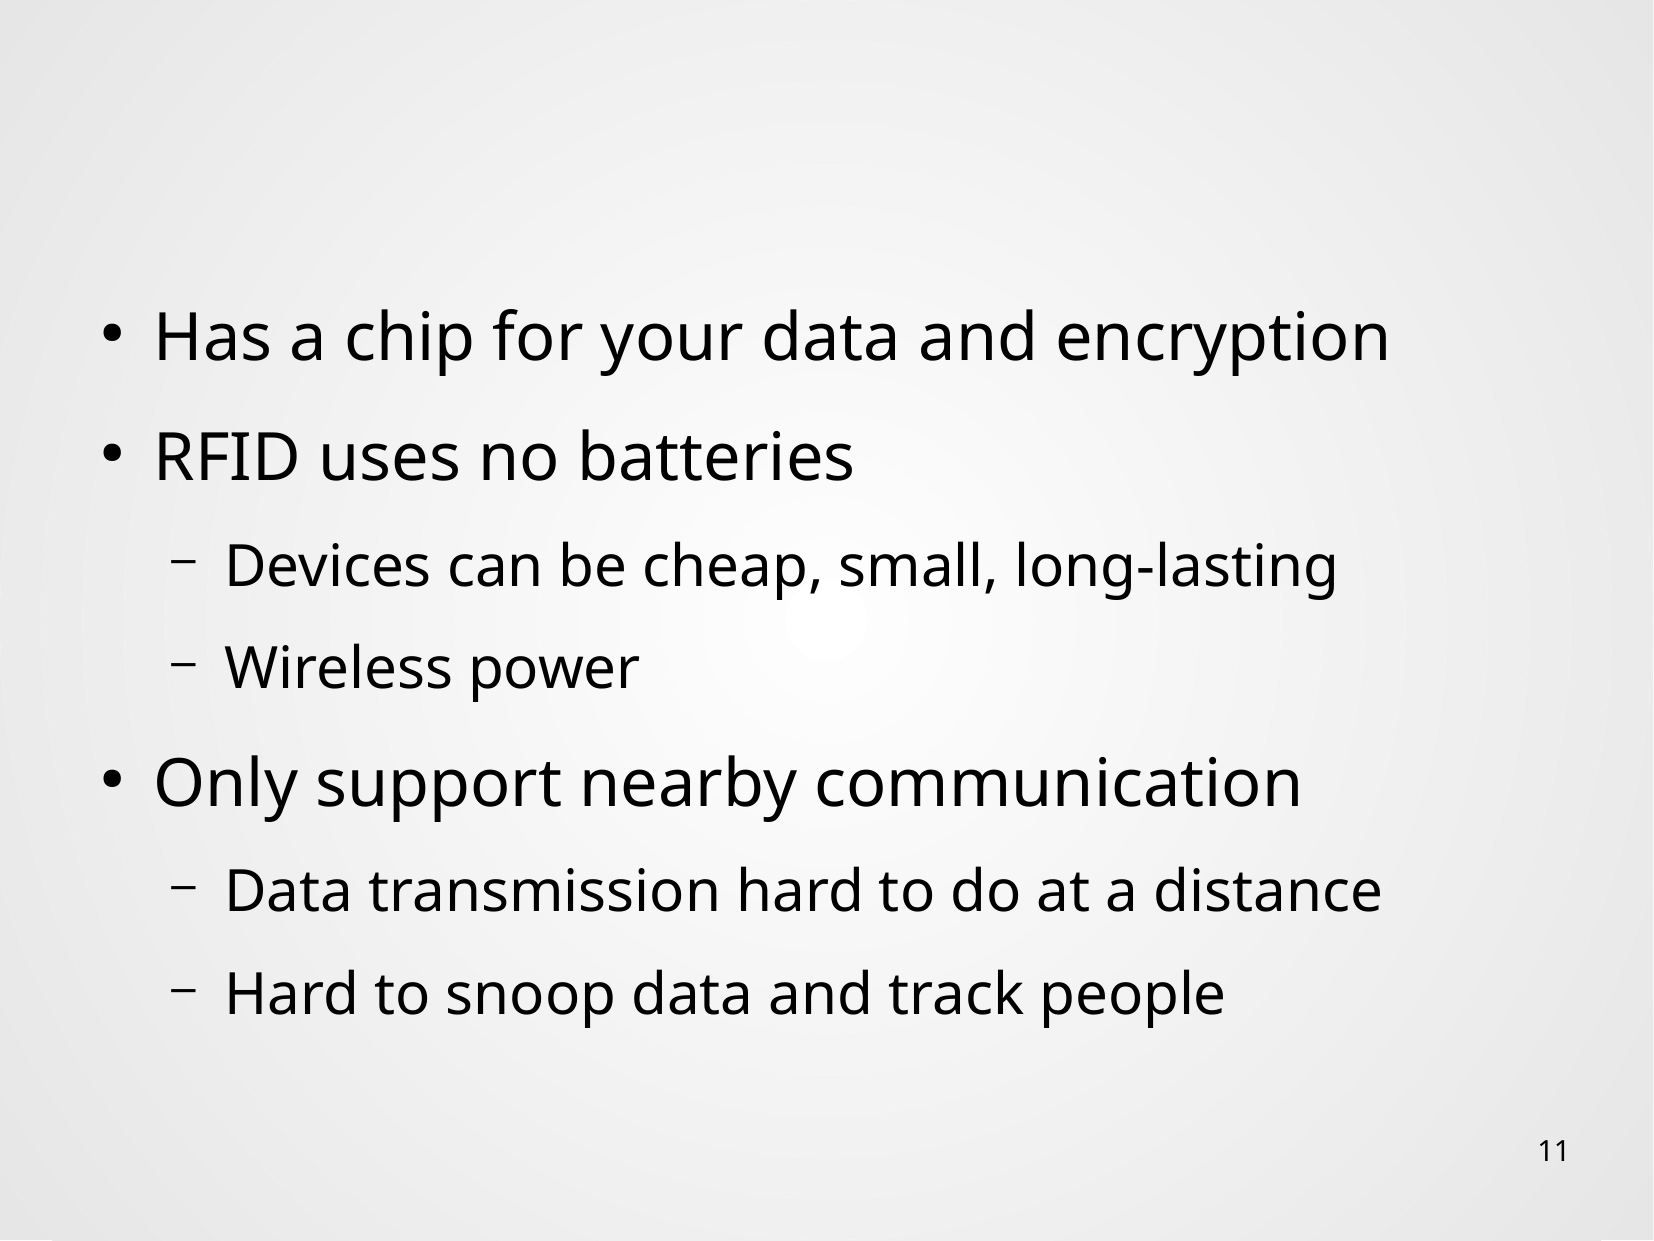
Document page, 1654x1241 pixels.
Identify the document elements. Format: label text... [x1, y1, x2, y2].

list Has a chip for your data and encryption RFID uses no batteries Devices can be cheap, small, long-lasting Wireless power Only support nearby communication Data transmission hard to do at a distance Hard to snoop data and track people [82, 289, 1571, 1010]
